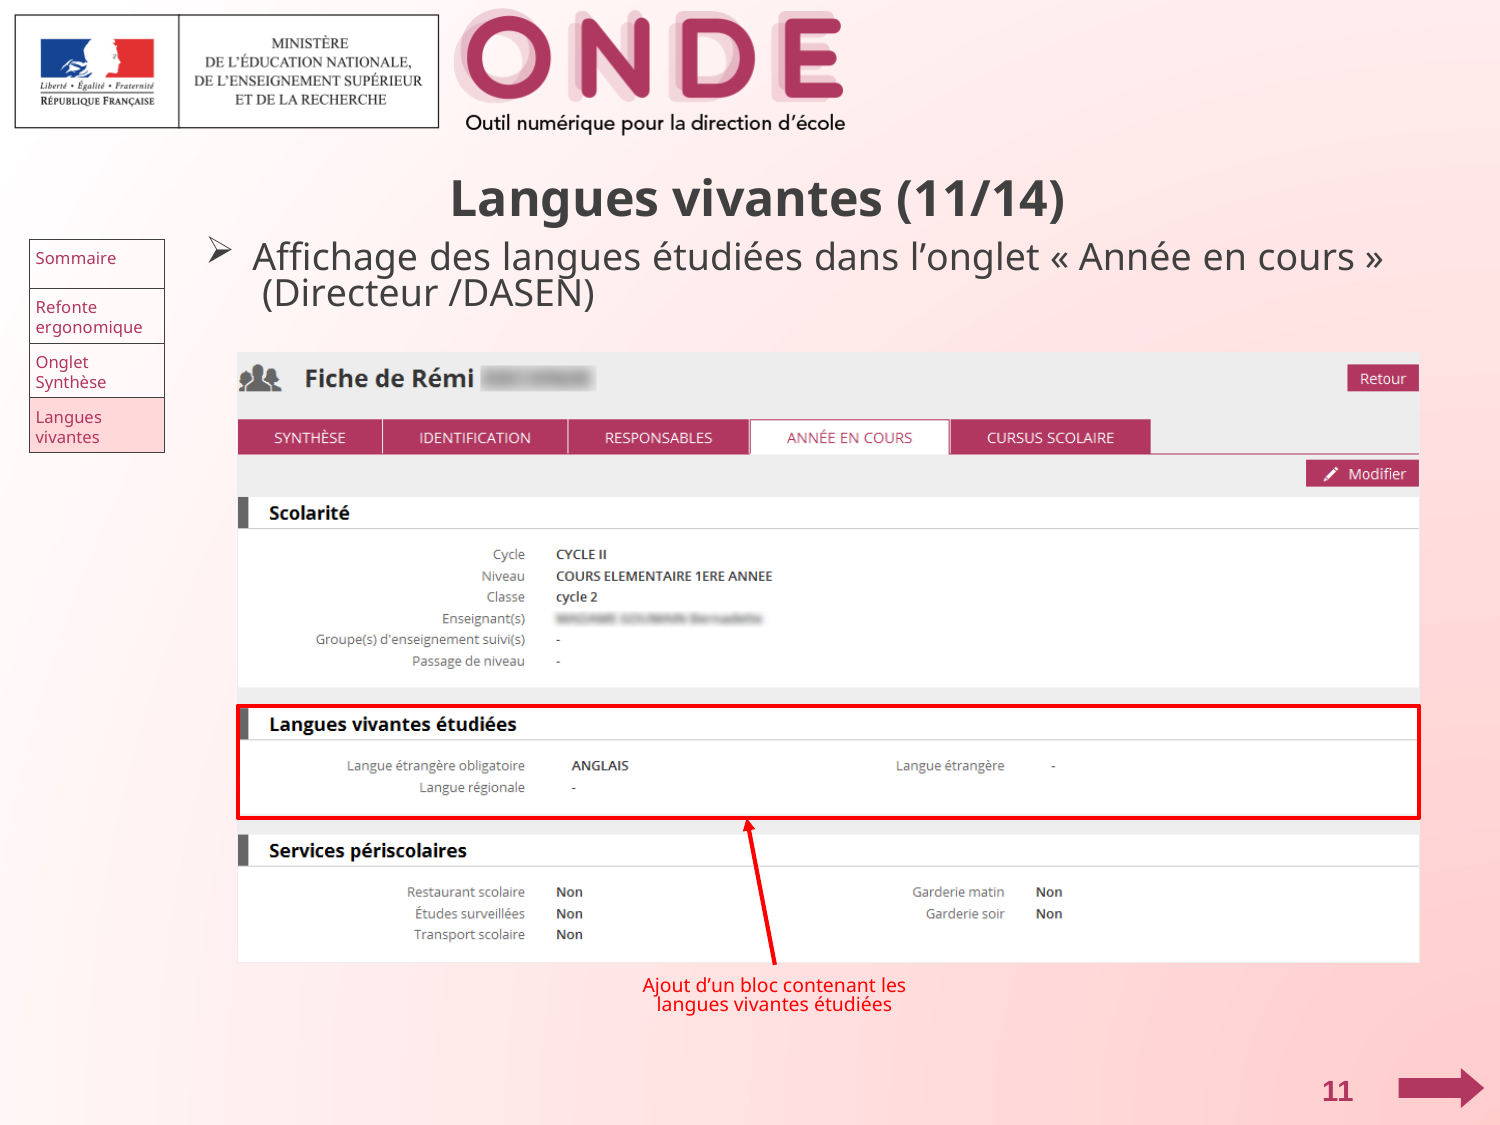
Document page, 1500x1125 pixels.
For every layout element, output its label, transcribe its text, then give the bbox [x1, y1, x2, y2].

table_cell Langues vivantes [30, 398, 164, 452]
table_header Sommaire [30, 240, 164, 288]
table_cell Onglet Synthèse [30, 344, 164, 397]
text_box Langues vivantes (11/14) [82, 154, 1433, 238]
text_box Ajout d’un bloc contenant les langues vivantes étudiées [627, 969, 922, 1036]
text_box [1399, 1070, 1483, 1106]
picture [0, 0, 1500, 1125]
text_box <numéro> [1257, 1064, 1420, 1117]
text_box Affichage des langues étudiées dans l’onglet « Année en cours » (Directeur /DASEN) [190, 233, 1400, 1036]
table_cell Refonte ergonomique [30, 289, 164, 343]
